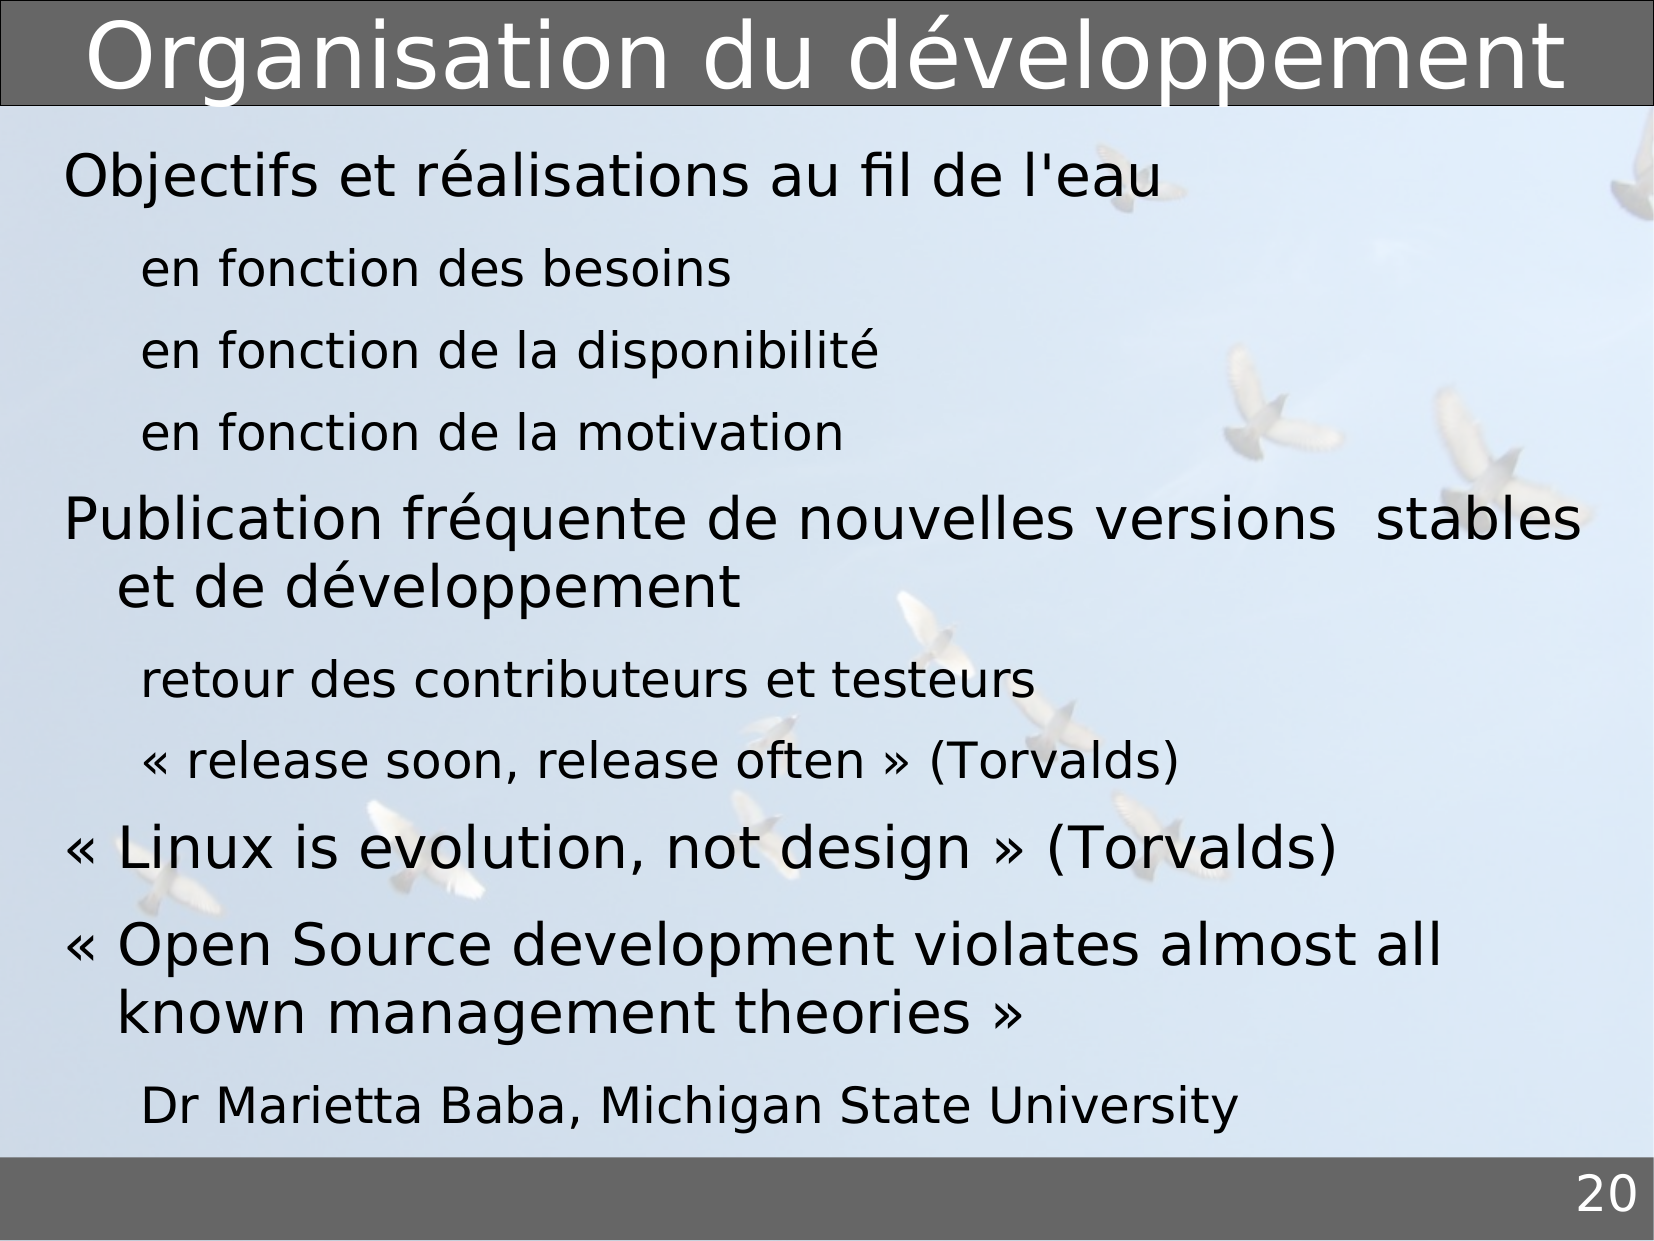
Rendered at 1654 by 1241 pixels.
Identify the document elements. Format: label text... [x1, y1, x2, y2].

title Organisation du développement [0, 3, 1654, 111]
list Objectifs et réalisations au fil de l'eau en fonction des besoins en fonction de la disponibilité en fonction de la motivation Publication fréquente de nouvelles versions stables et de développement retour des contributeurs et testeurs « release soon, release often » (Torvalds) « Linux is evolution, not design » (Torvalds) « Open Source development violates almost all known management theories » Dr Marietta Baba, Michigan State University [45, 142, 1598, 1135]
